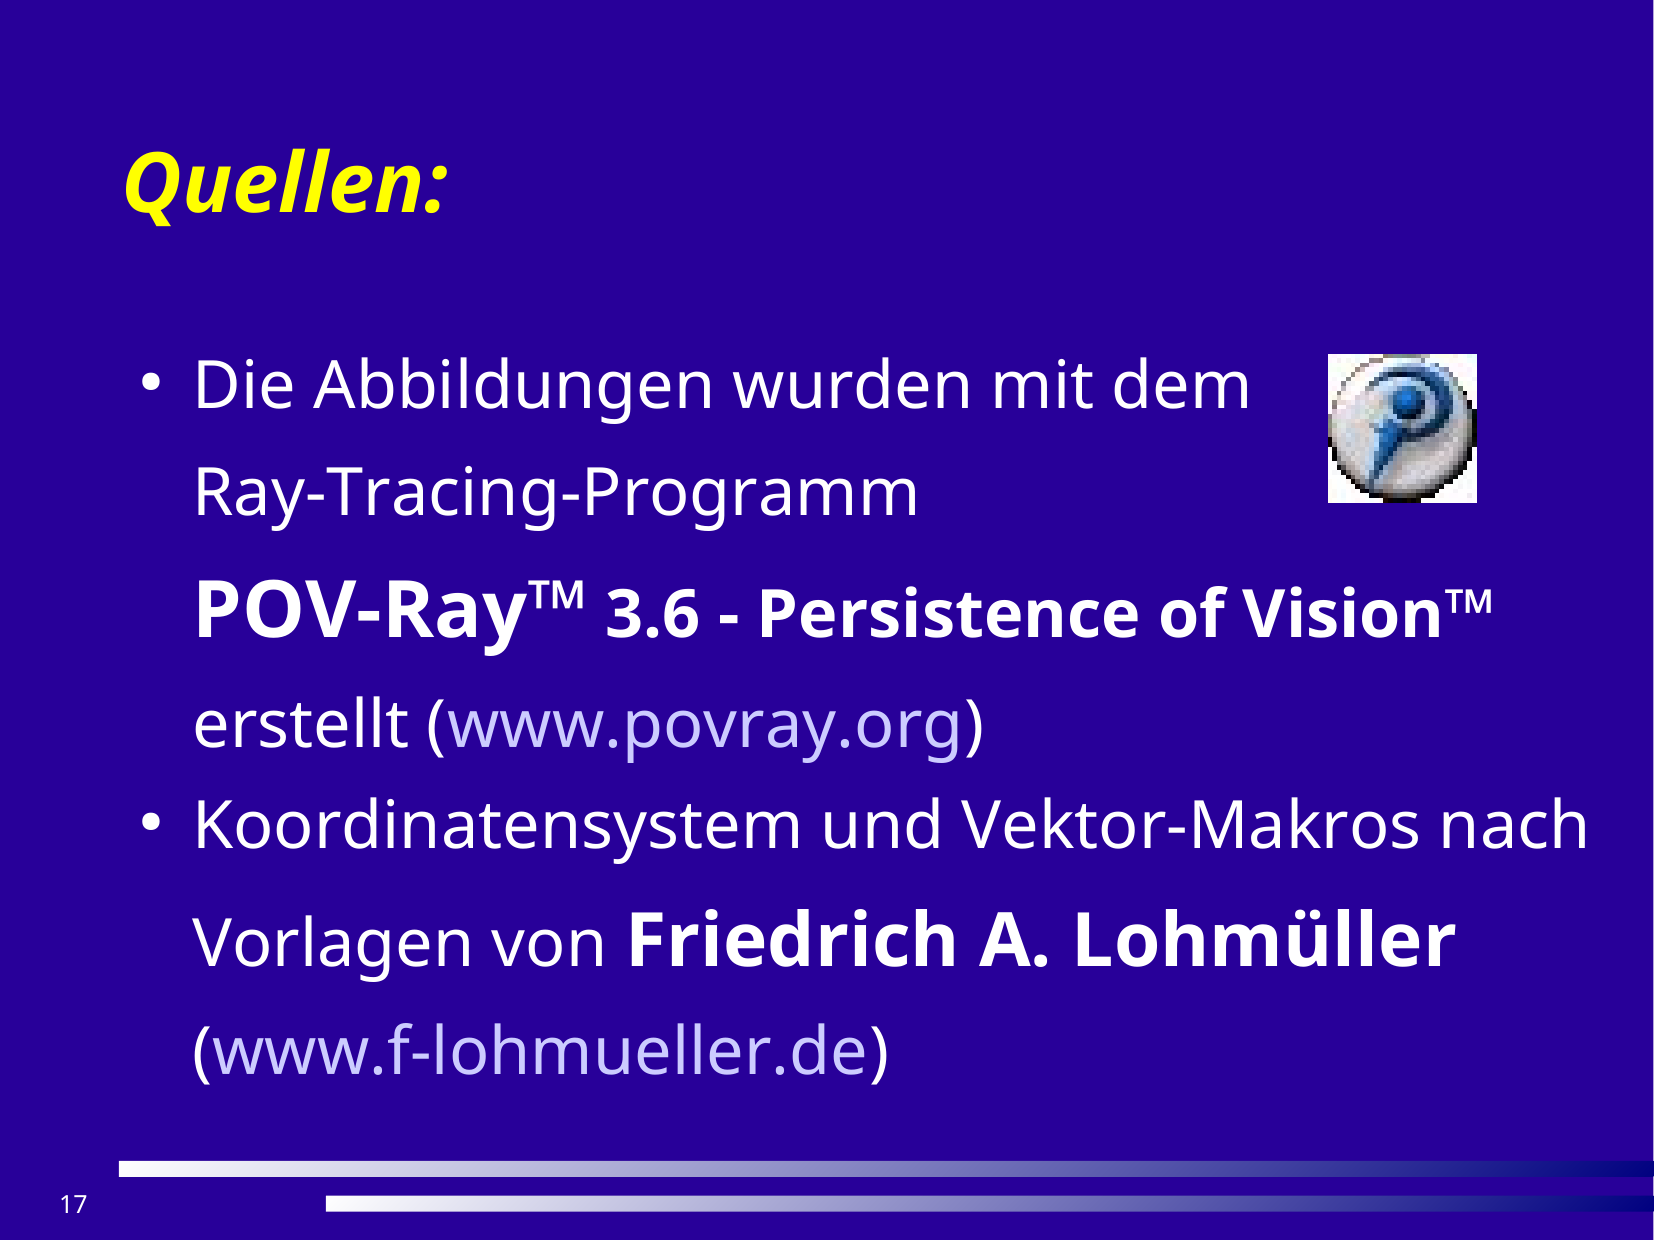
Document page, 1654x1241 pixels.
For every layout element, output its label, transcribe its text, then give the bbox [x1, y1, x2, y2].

picture [1328, 354, 1477, 503]
title Quellen: [121, 46, 1534, 296]
list Koordinatensystem und Vektor-Makros nach Vorlagen von Friedrich A. Lohmüller (www.f-lohmueller.de) [121, 762, 1595, 1152]
list Die Abbildungen wurden mit dem Ray-Tracing-Programm POV-Ray™ 3.6 - Persistence of Vision™ erstellt (www.povray.org) [121, 322, 1595, 762]
